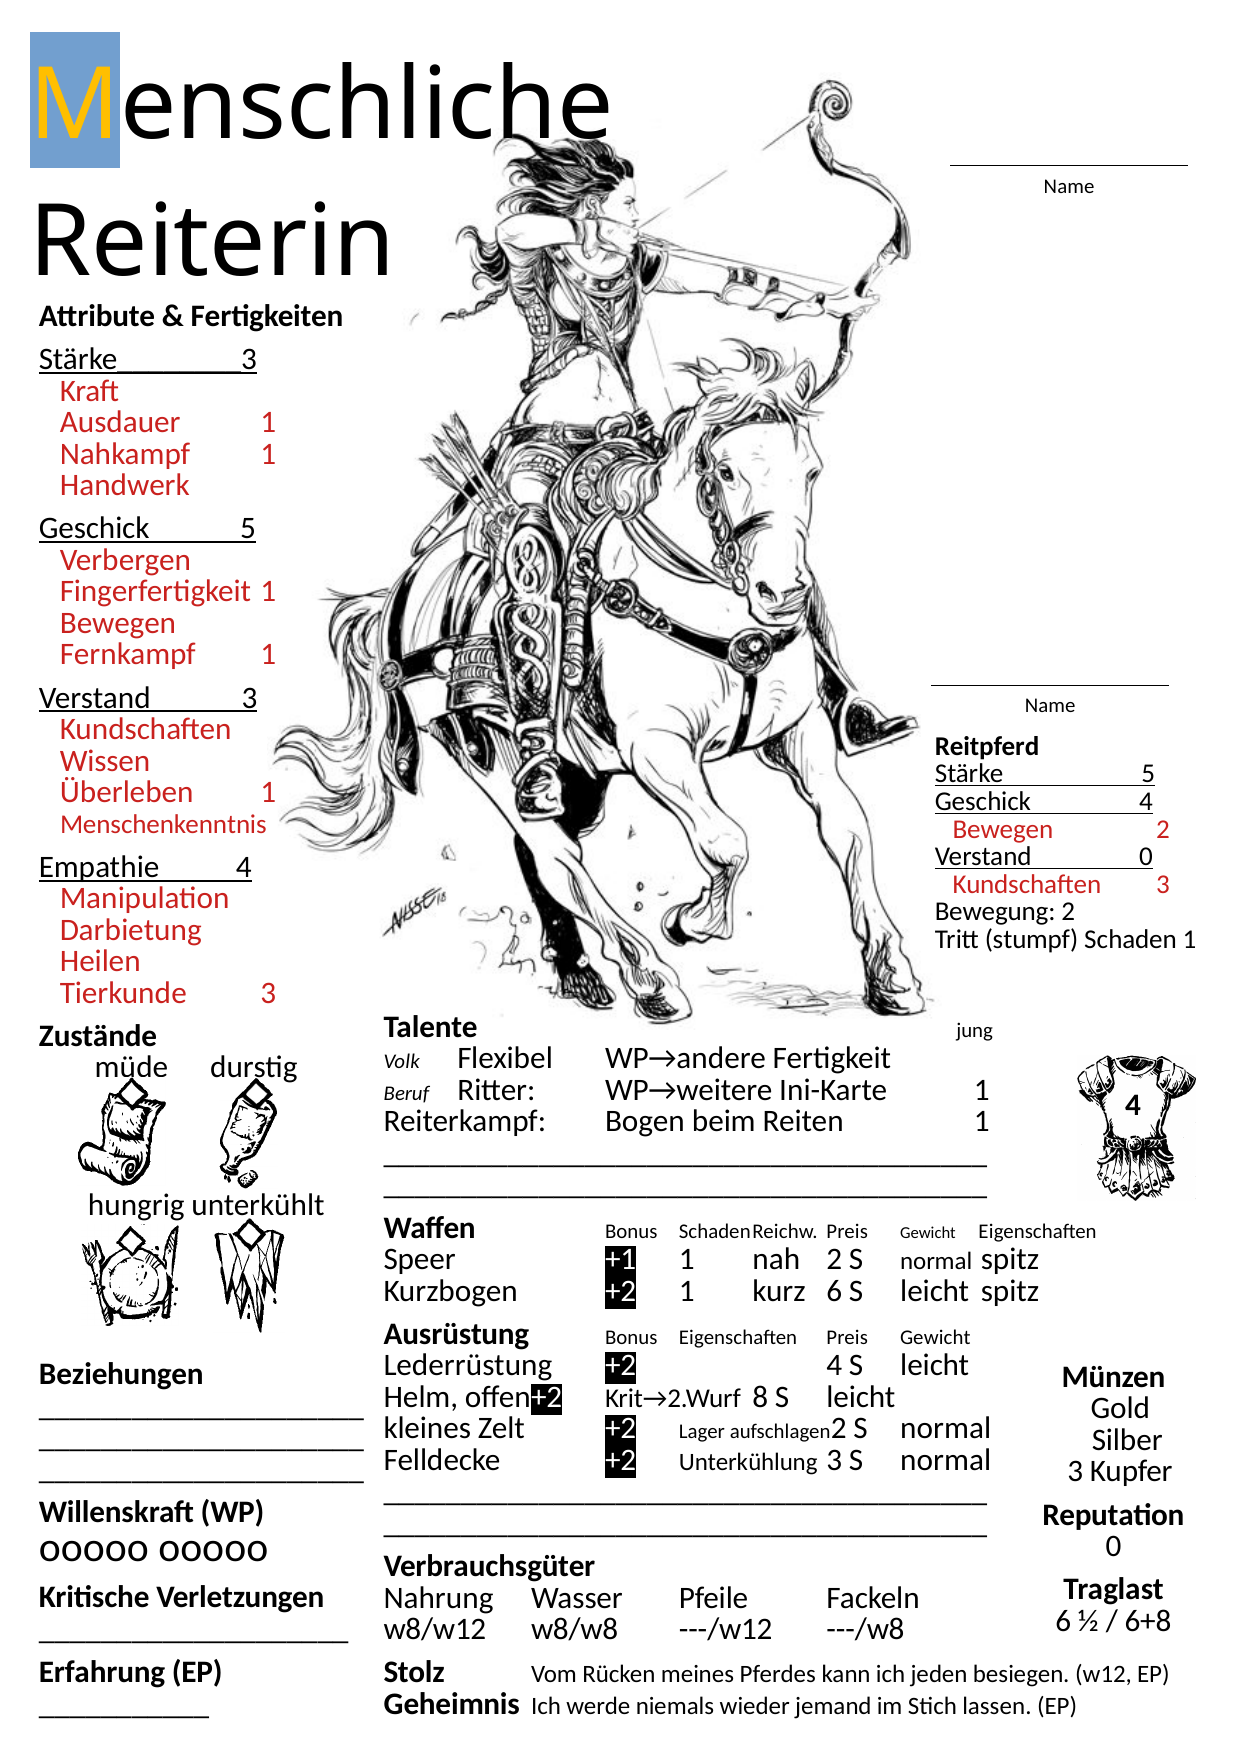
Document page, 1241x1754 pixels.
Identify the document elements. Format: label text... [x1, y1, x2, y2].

text_box Attribute & Fertigkeiten Stärke________3 Kraft Ausdauer 1 Nahkampf 1 Handwerk Geschick 5 Verbergen Fingerfertigkeit 1 Bewegen Fernkampf 1 Verstand 3 Kundschaften Wissen Überleben 1 Menschenkenntnis Empathie 4 Manipulation Darbietung Heilen Tierkunde 3 Zustände müde durstig hungrig unterkühlt Beziehungen _____________________ _____________________ _____________________ Willenskraft (WP) ooooo ooooo Kritische Verletzungen ____________________ Erfahrung (EP) ___________ [24, 295, 381, 1721]
picture [1077, 1055, 1196, 1084]
picture [77, 1077, 166, 1186]
text_box Menschliche Reiterin [14, 24, 625, 274]
text_box Name [1028, 169, 1109, 206]
text_box 4 [1030, 1084, 1236, 1131]
text_box Name [1010, 689, 1090, 726]
picture [1077, 1131, 1196, 1201]
picture [213, 1218, 285, 1333]
text_box Reitpferd Stärke 5 Geschick 4 Bewegen 2 Verstand 0 Kundschaften 3 Bewegung: 2 Tritt (stumpf) Schaden 1 [920, 727, 1213, 1002]
text_box Talente jung Volk Flexibel WP→andere Fertigkeit Beruf Ritter: WP→weitere Ini-Karte 1 Reiterkampf: Bogen beim Reiten 1 _______________________________________ _______________________________________ Waffen Bonus Schaden Reichw. Preis Gewicht Eigenschaften Speer +1 1 nah 2 S normal spitz Kurzbogen +2 1 kurz 6 S leicht spitz Ausrüstung Bonus Eigenschaften Preis Gewicht Lederrüstung +2 4 S leicht Helm, offen +2 Krit→2.Wurf 8 S leicht kleines Zelt +2 Lager aufschlagen2 S normal Felldecke +2 Unterkühlung 3 S normal _______________________________________ _______________________________________ Verbrauchsgüter Nahrung Wasser Pfeile Fackeln w8/w12 w8/w8 ---/w12 ---/w8 Stolz Vom Rücken meines Pferdes kann ich jeden besiegen. (w12, EP) Geheimnis Ich werde niemals wieder jemand im Stich lassen. (EP) [368, 1006, 1223, 1725]
text_box Münzen Gold Silber 3 Kupfer Reputation 0 Traglast 6 ½ / 6+8 [1025, 1356, 1202, 1645]
picture [219, 1078, 278, 1189]
picture [267, 72, 942, 1006]
picture [81, 1224, 179, 1326]
